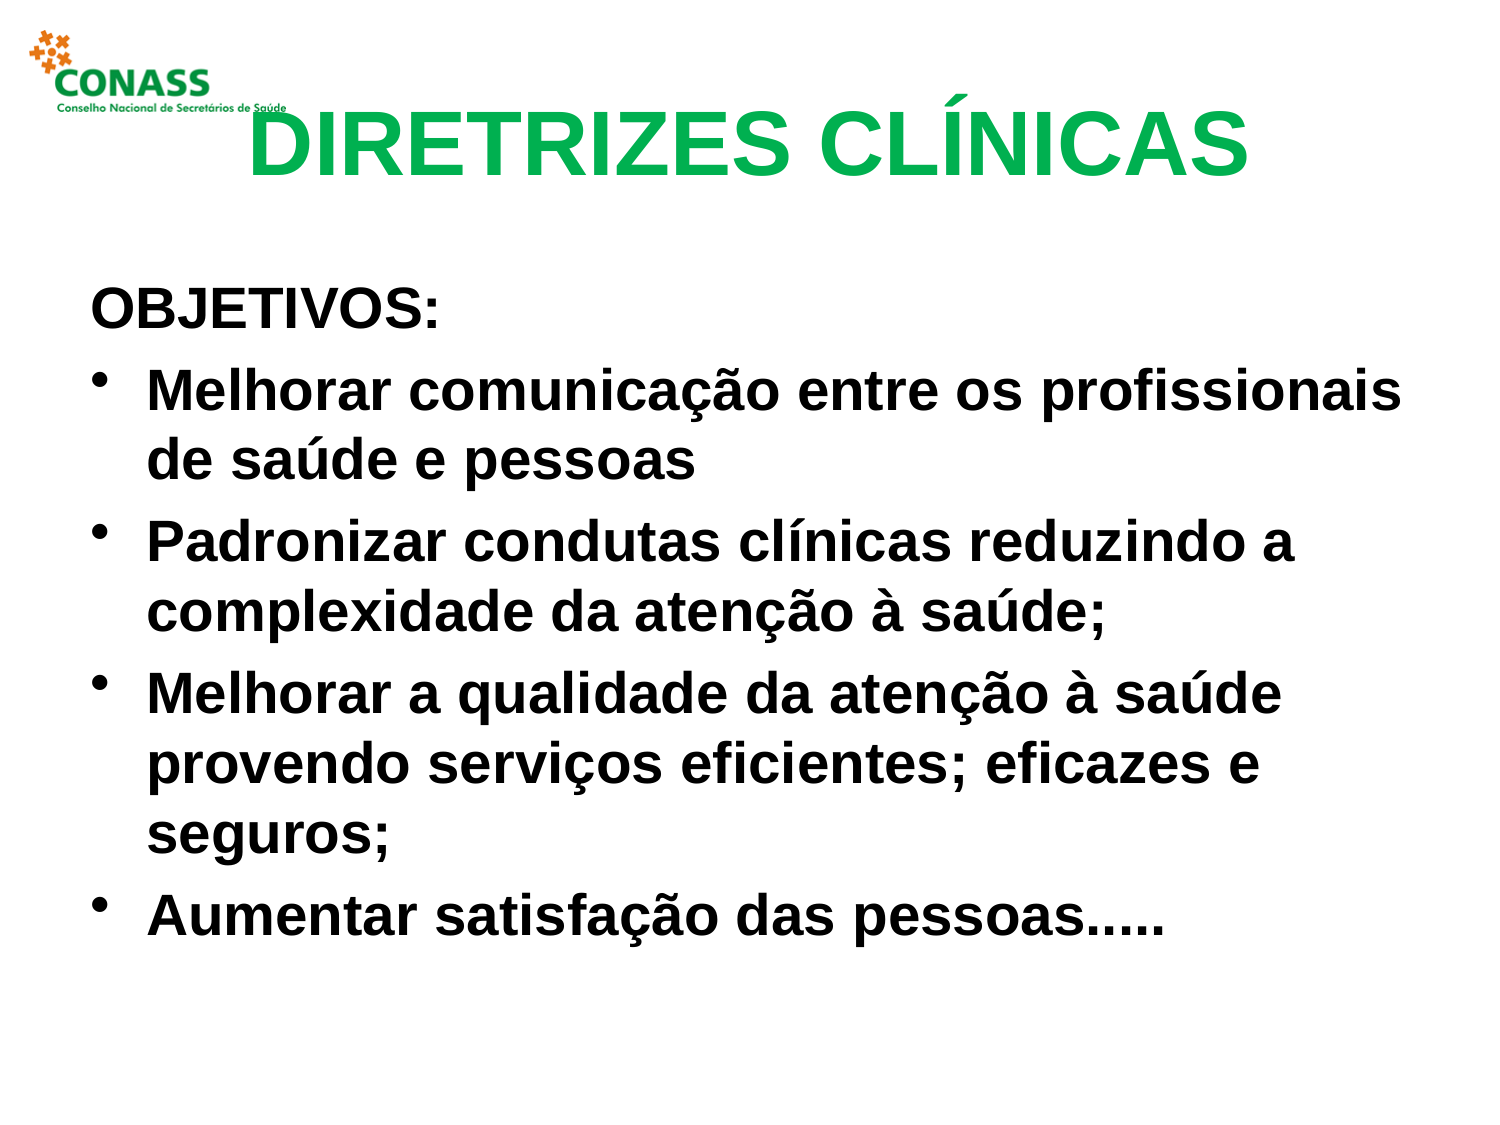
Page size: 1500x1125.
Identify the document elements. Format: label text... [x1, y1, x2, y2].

list OBJETIVOS: Melhorar comunicação entre os profissionais de saúde e pessoas Padronizar condutas clínicas reduzindo a complexidade da atenção à saúde; Melhorar a qualidade da atenção à saúde provendo serviços eficientes; eficazes e seguros; Aumentar satisfação das pessoas..... [75, 262, 1425, 1005]
title DIRETRIZES CLÍNICAS [75, 45, 1425, 233]
picture [29, 30, 286, 112]
